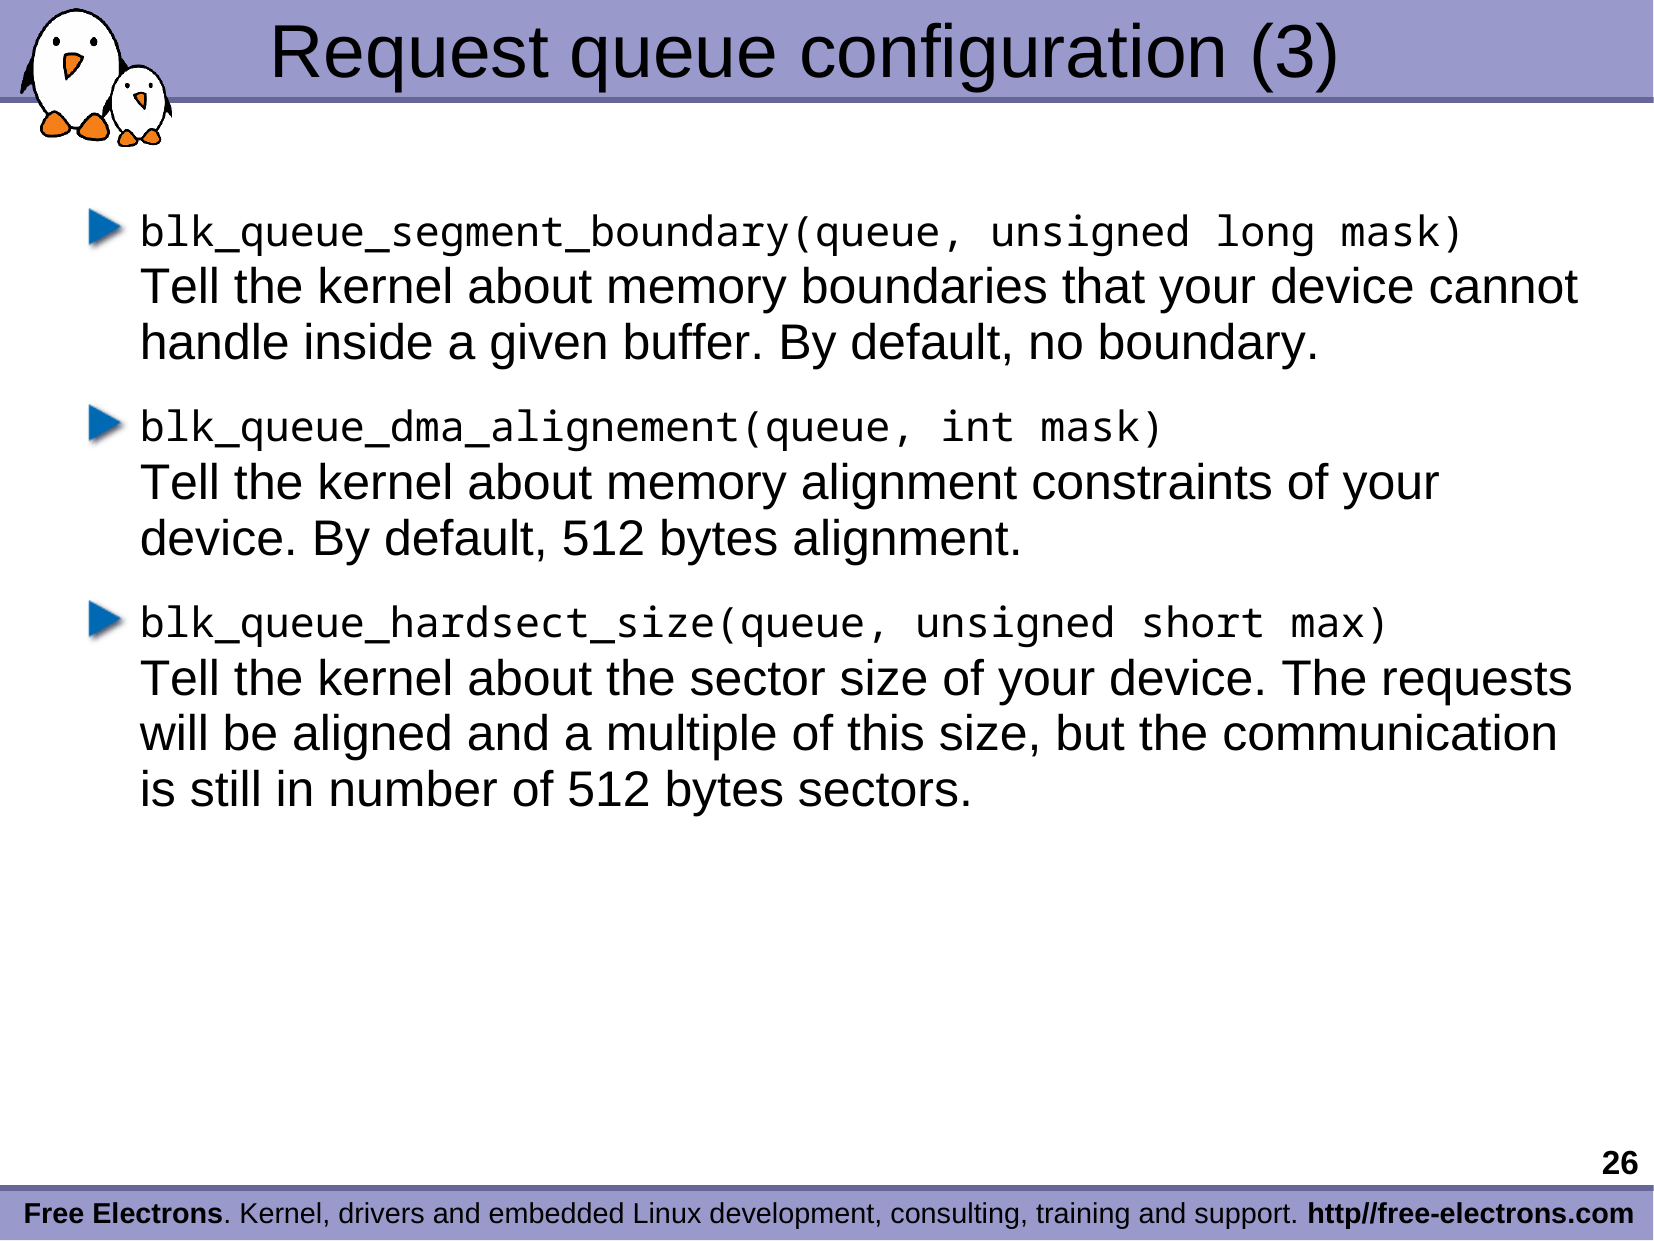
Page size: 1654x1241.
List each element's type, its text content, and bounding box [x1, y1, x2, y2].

title Request queue configuration (3) [60, 0, 1551, 103]
picture [20, 8, 172, 147]
list blk_queue_segment_boundary(queue, unsigned long mask) Tell the kernel about memory boundaries that your device cannot handle inside a given buffer. By default, no boundary. blk_queue_dma_alignement(queue, int mask) Tell the kernel about memory alignment constraints of your device. By default, 512 bytes alignment. blk_queue_hardsect_size(queue, unsigned short max) Tell the kernel about the sector size of your device. The requests will be aligned and a multiple of this size, but the communication is still in number of 512 bytes sectors. [68, 201, 1592, 1118]
